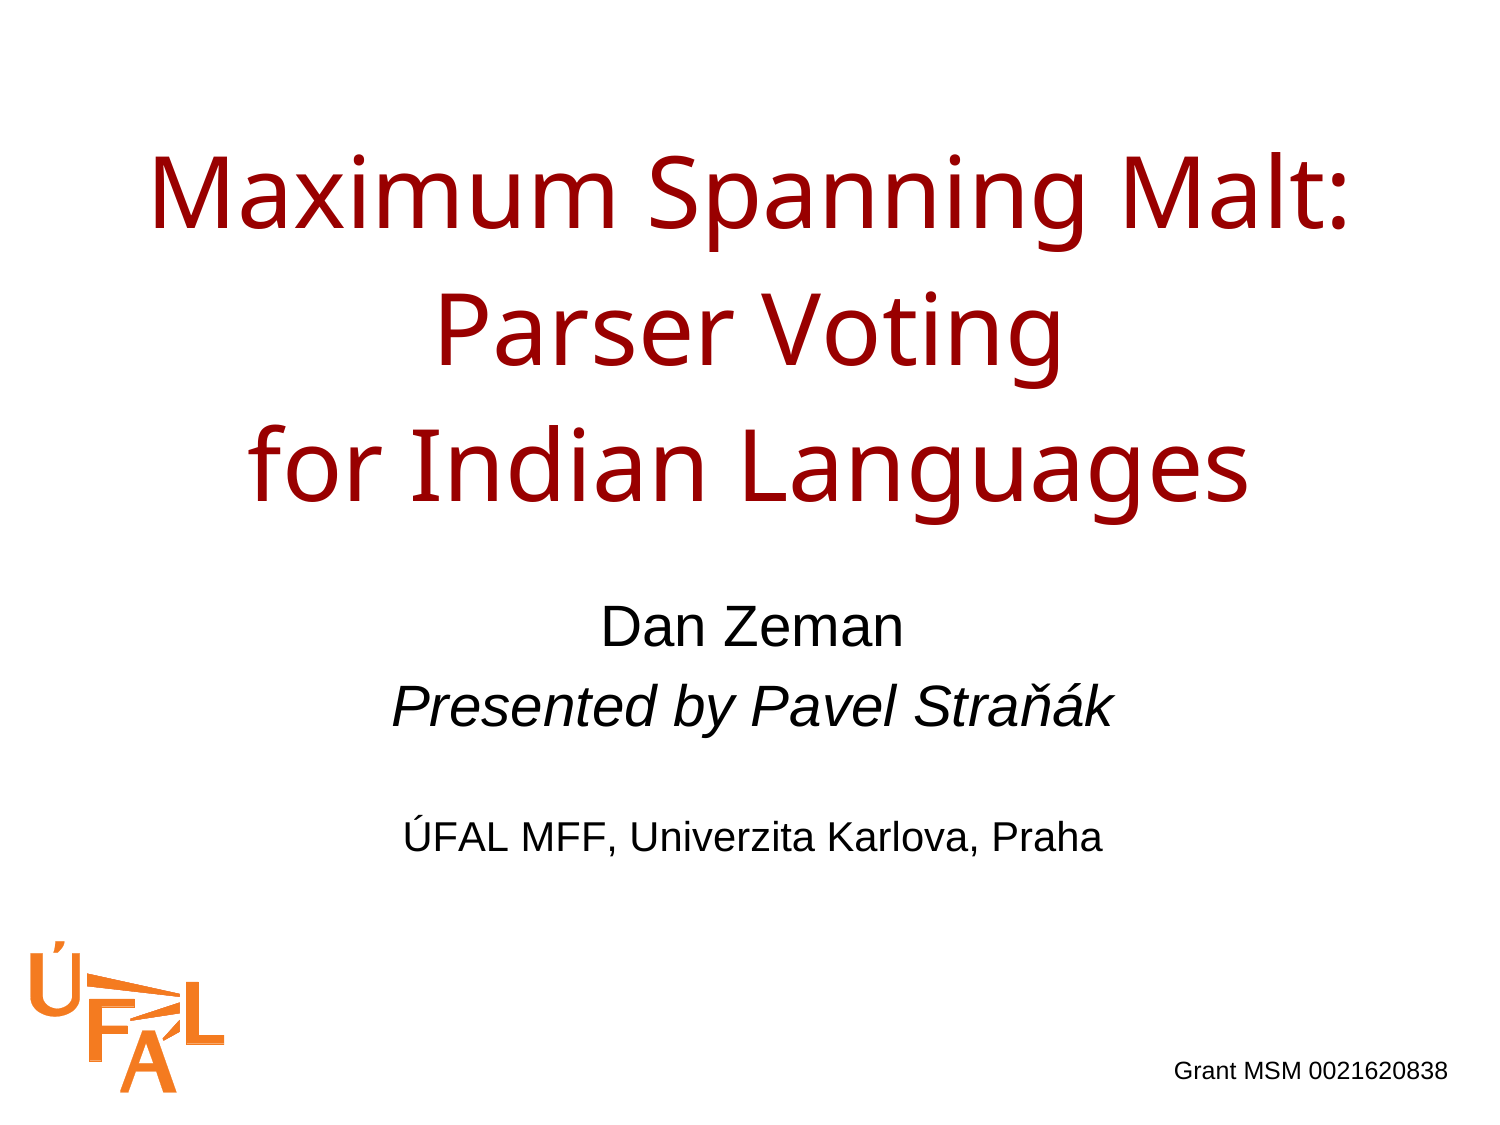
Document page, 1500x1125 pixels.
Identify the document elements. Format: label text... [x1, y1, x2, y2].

title Maximum Spanning Malt: Parser Voting for Indian Languages [112, 137, 1388, 516]
subtitle Dan Zeman Presented by Pavel Straňák ÚFAL MFF, Univerzita Karlova, Praha [177, 586, 1329, 874]
text_box Grant MSM 0021620838 [832, 1046, 1471, 1093]
